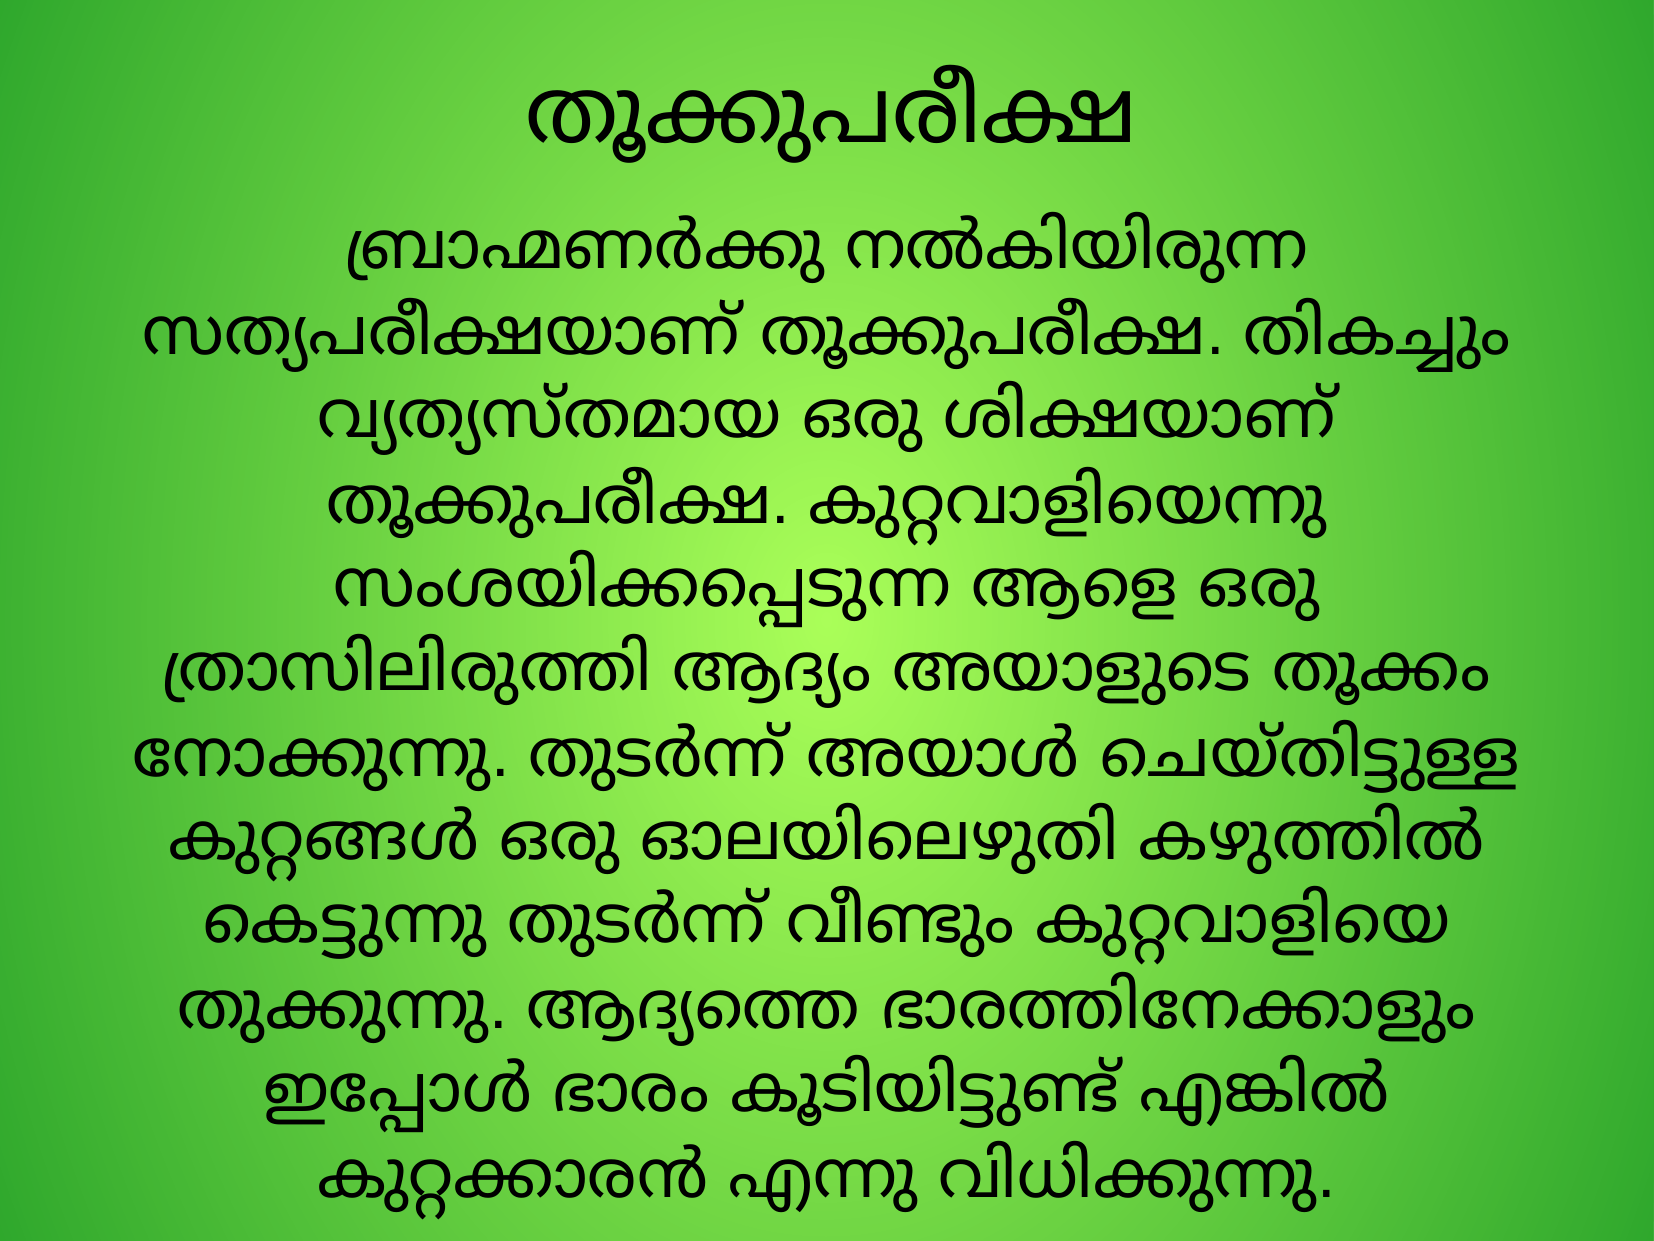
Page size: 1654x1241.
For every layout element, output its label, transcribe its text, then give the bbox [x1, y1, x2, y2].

subtitle ബ്രാഹ്മണർക്കു നൽകിയിരുന്ന സത്യപരീക്ഷയാണ് തൂക്കുപരീക്ഷ. തികച്ചും വ്യത്യസ്തമായ ഒരു ശിക്ഷയാണ് തൂക്കുപരീക്ഷ. കുറ്റവാളിയെന്നു സംശയിക്കപ്പെടുന്ന ആളെ ഒരു ത്രാസിലിരുത്തി ആദ്യം അയാളുടെ തൂക്കം നോക്കുന്നു. തുടർന്ന് അയാൾ ചെയ്തിട്ടുള്ള കുറ്റങ്ങൾ ഒരു ഓലയിലെഴുതി കഴുത്തിൽ കെട്ടുന്നു തുടർന്ന് വീണ്ടും കുറ്റവാളിയെ തുക്കുന്നു. ആദ്യത്തെ ഭാരത്തിനേക്കാളും ഇപ്പോൾ ഭാരം കൂടിയിട്ടുണ്ട് എങ്കിൽ കുറ്റക്കാരൻ എന്നു വിധിക്കുന്നു. [82, 199, 1571, 1235]
title തൂക്കുപരീക്ഷ [86, 17, 1576, 225]
